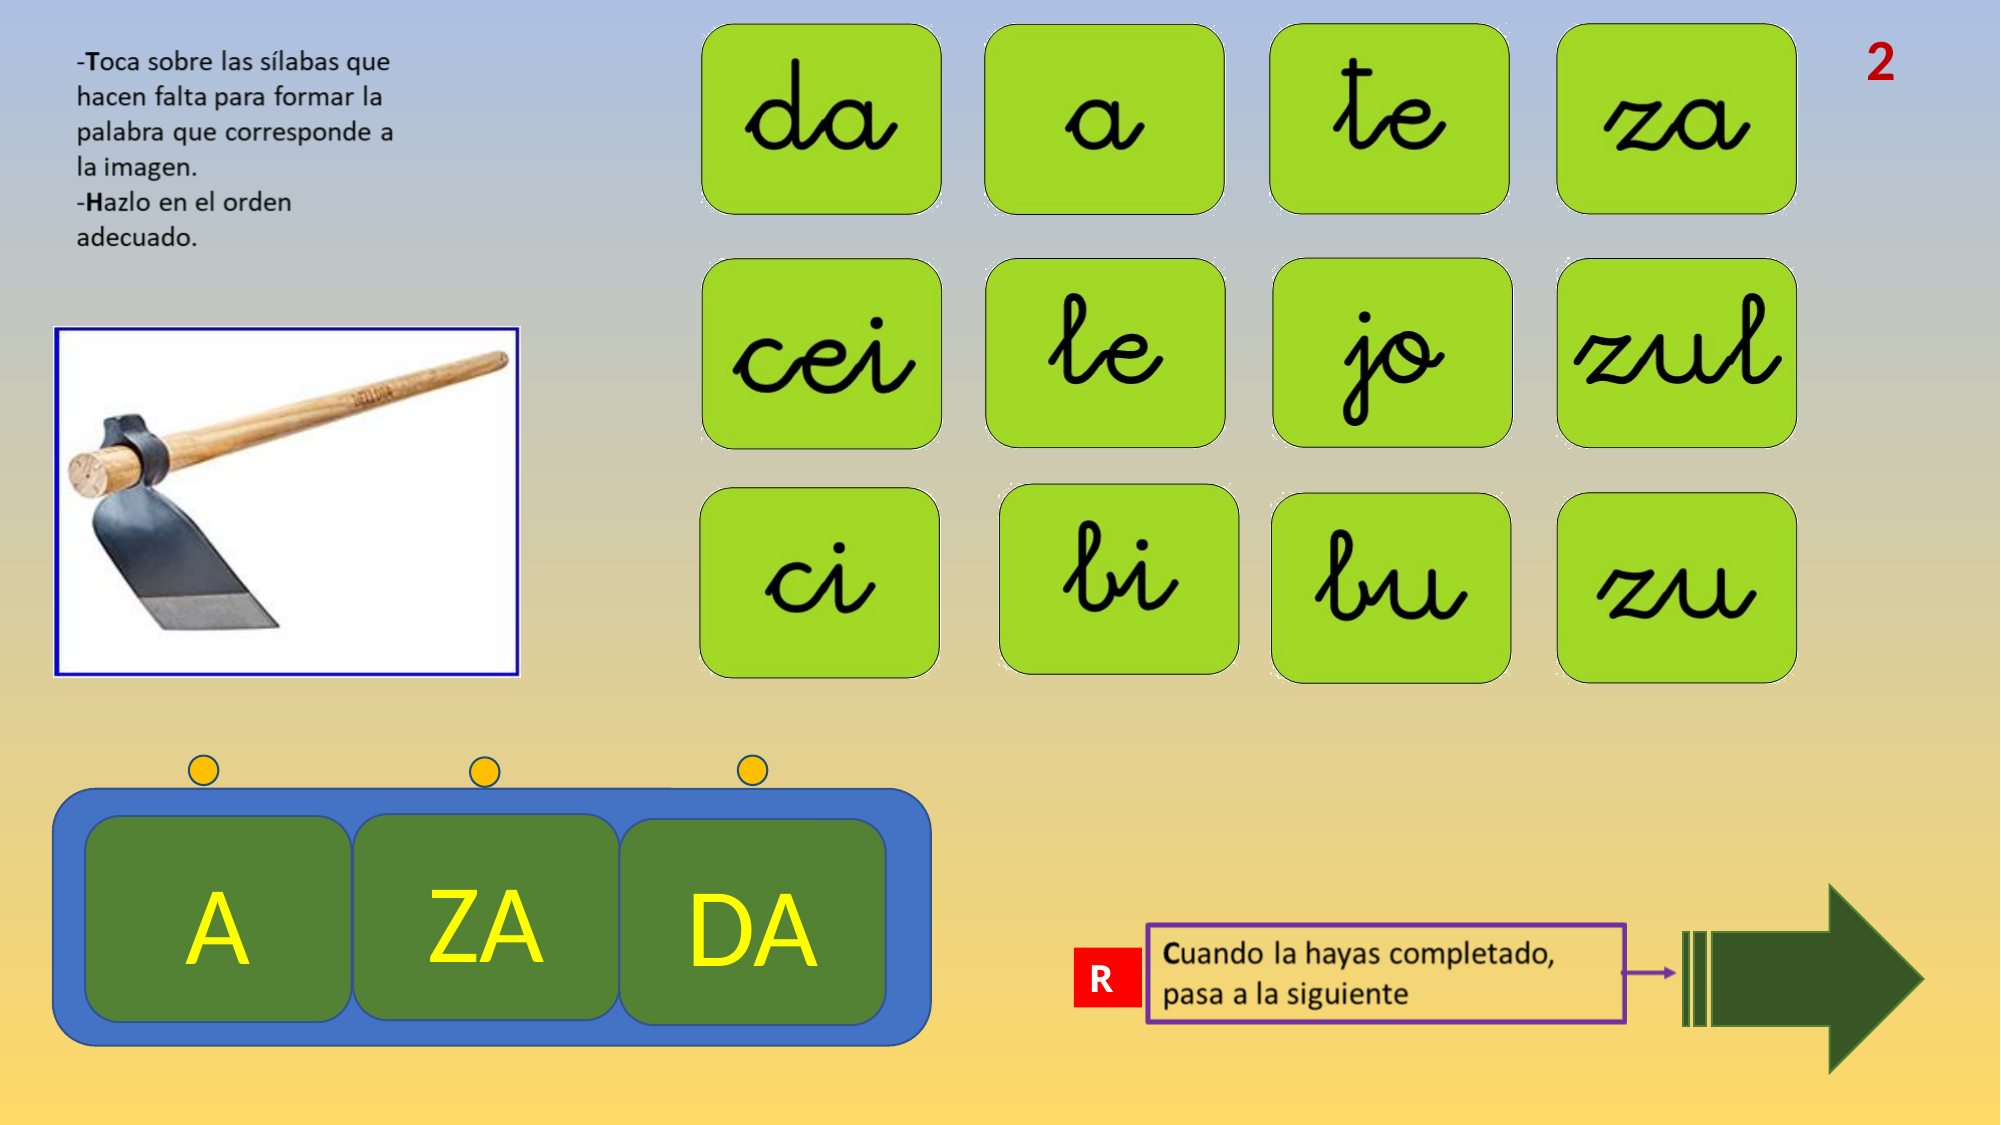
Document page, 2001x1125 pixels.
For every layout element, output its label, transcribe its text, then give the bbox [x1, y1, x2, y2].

text_box A [85, 816, 352, 1023]
picture [985, 257, 1226, 450]
text_box [188, 755, 219, 786]
text_box [470, 757, 500, 787]
picture [701, 23, 942, 215]
picture [58, 34, 431, 272]
picture [53, 326, 521, 678]
text_box ZA [353, 814, 620, 1021]
text_box [1694, 932, 1707, 1026]
picture [1272, 257, 1514, 449]
picture [1556, 492, 1798, 684]
text_box [1711, 885, 1924, 1073]
picture [699, 487, 941, 679]
picture [1270, 492, 1512, 684]
text_box DA [619, 818, 886, 1026]
picture [984, 23, 1226, 216]
picture [1556, 23, 1798, 215]
picture [1141, 921, 1691, 1034]
text_box [737, 755, 768, 786]
text_box [52, 788, 931, 1046]
picture [1556, 257, 1798, 450]
picture [998, 483, 1240, 675]
text_box 2 [1851, 14, 1953, 100]
picture [701, 258, 943, 450]
picture [1269, 23, 1510, 215]
text_box R [1073, 947, 1141, 1008]
